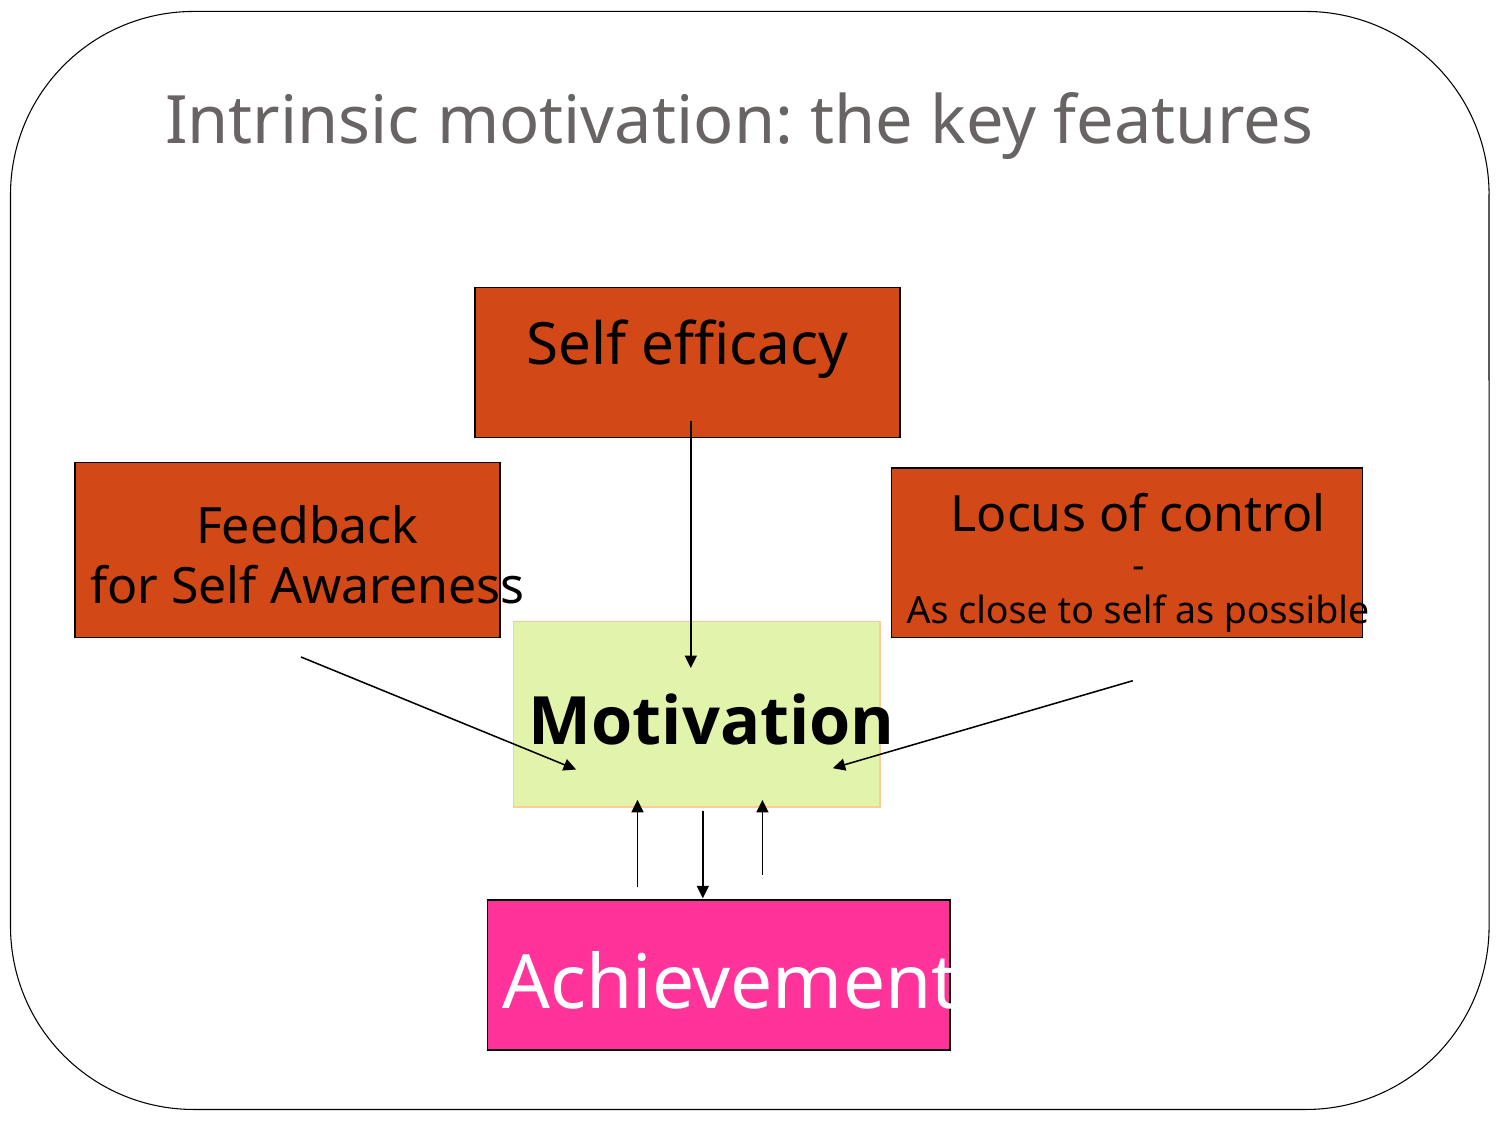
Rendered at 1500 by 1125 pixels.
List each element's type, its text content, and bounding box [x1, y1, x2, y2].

text_box Feedback for Self Awareness [75, 462, 500, 638]
text_box Self efficacy [474, 287, 900, 438]
text_box Locus of control - As close to self as possible [891, 467, 1363, 638]
text_box Achievement [487, 899, 950, 1050]
text_box Motivation [513, 621, 880, 807]
title Intrinsic motivation: the key features [150, 45, 1425, 256]
